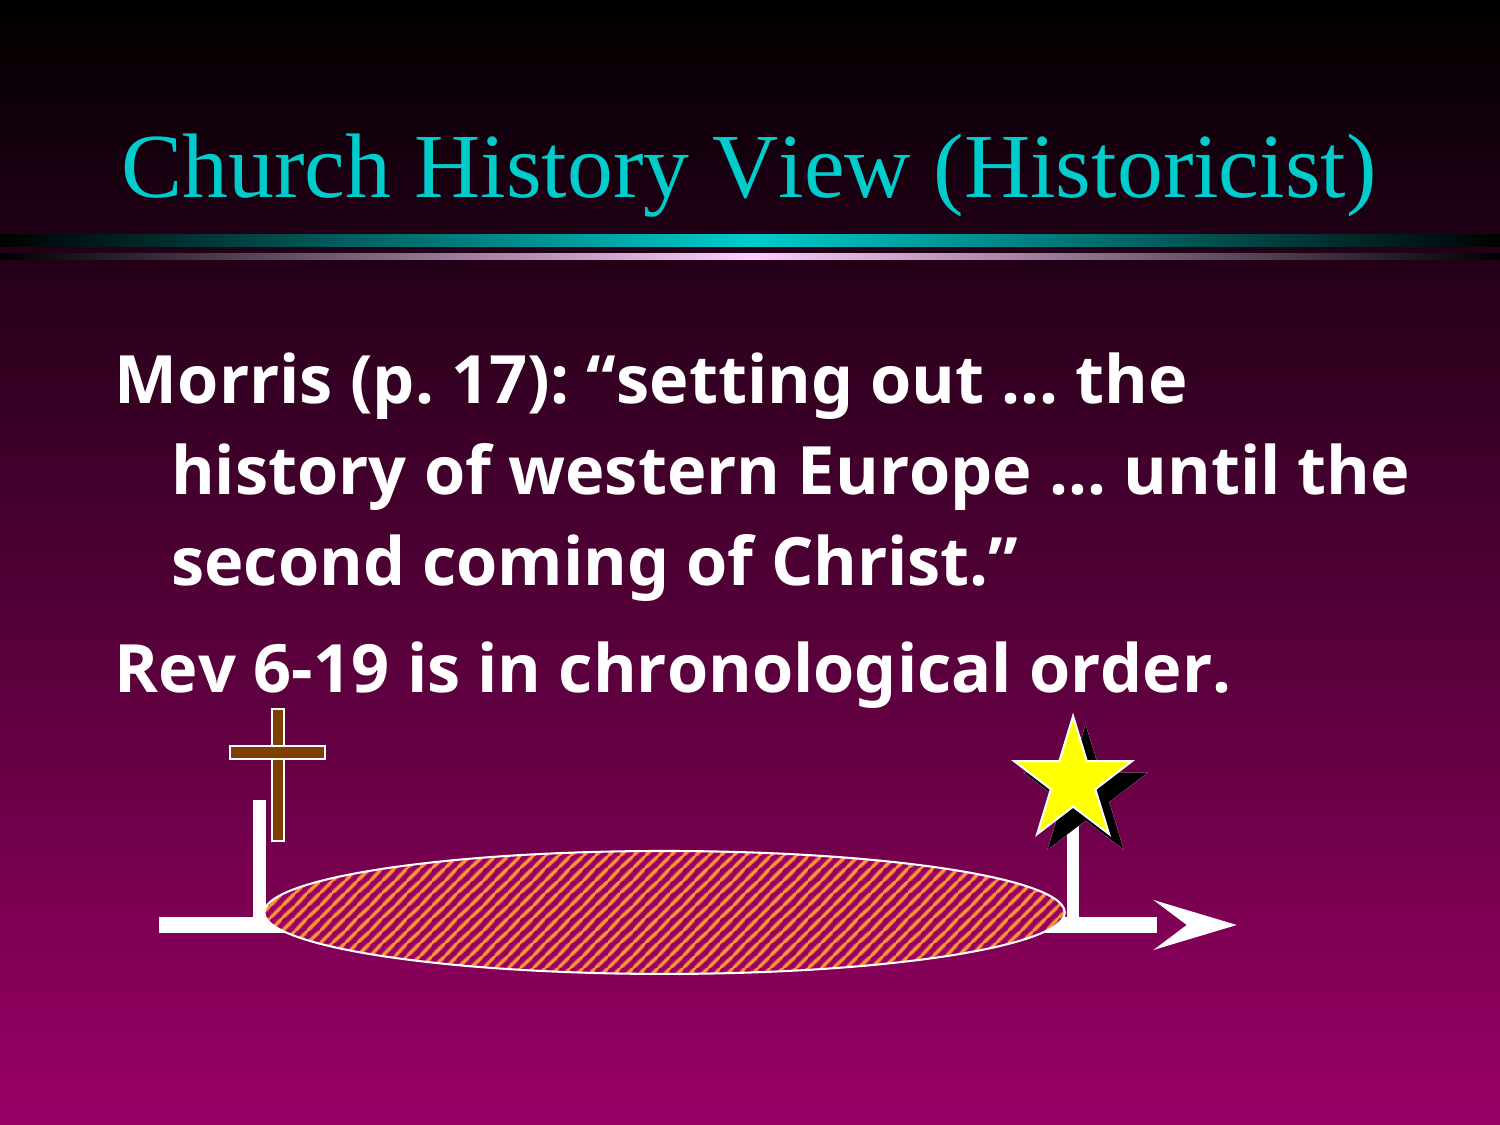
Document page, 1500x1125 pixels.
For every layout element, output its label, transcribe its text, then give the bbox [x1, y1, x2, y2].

title Church History View (Historicist) [39, 37, 1461, 225]
text_box [230, 708, 326, 842]
text_box [264, 850, 1065, 974]
text_box [1014, 716, 1132, 835]
list Morris (p. 17): “setting out … the history of western Europe … until the second coming of Christ.” Rev 6-19 is in chronological order. [99, 324, 1450, 677]
